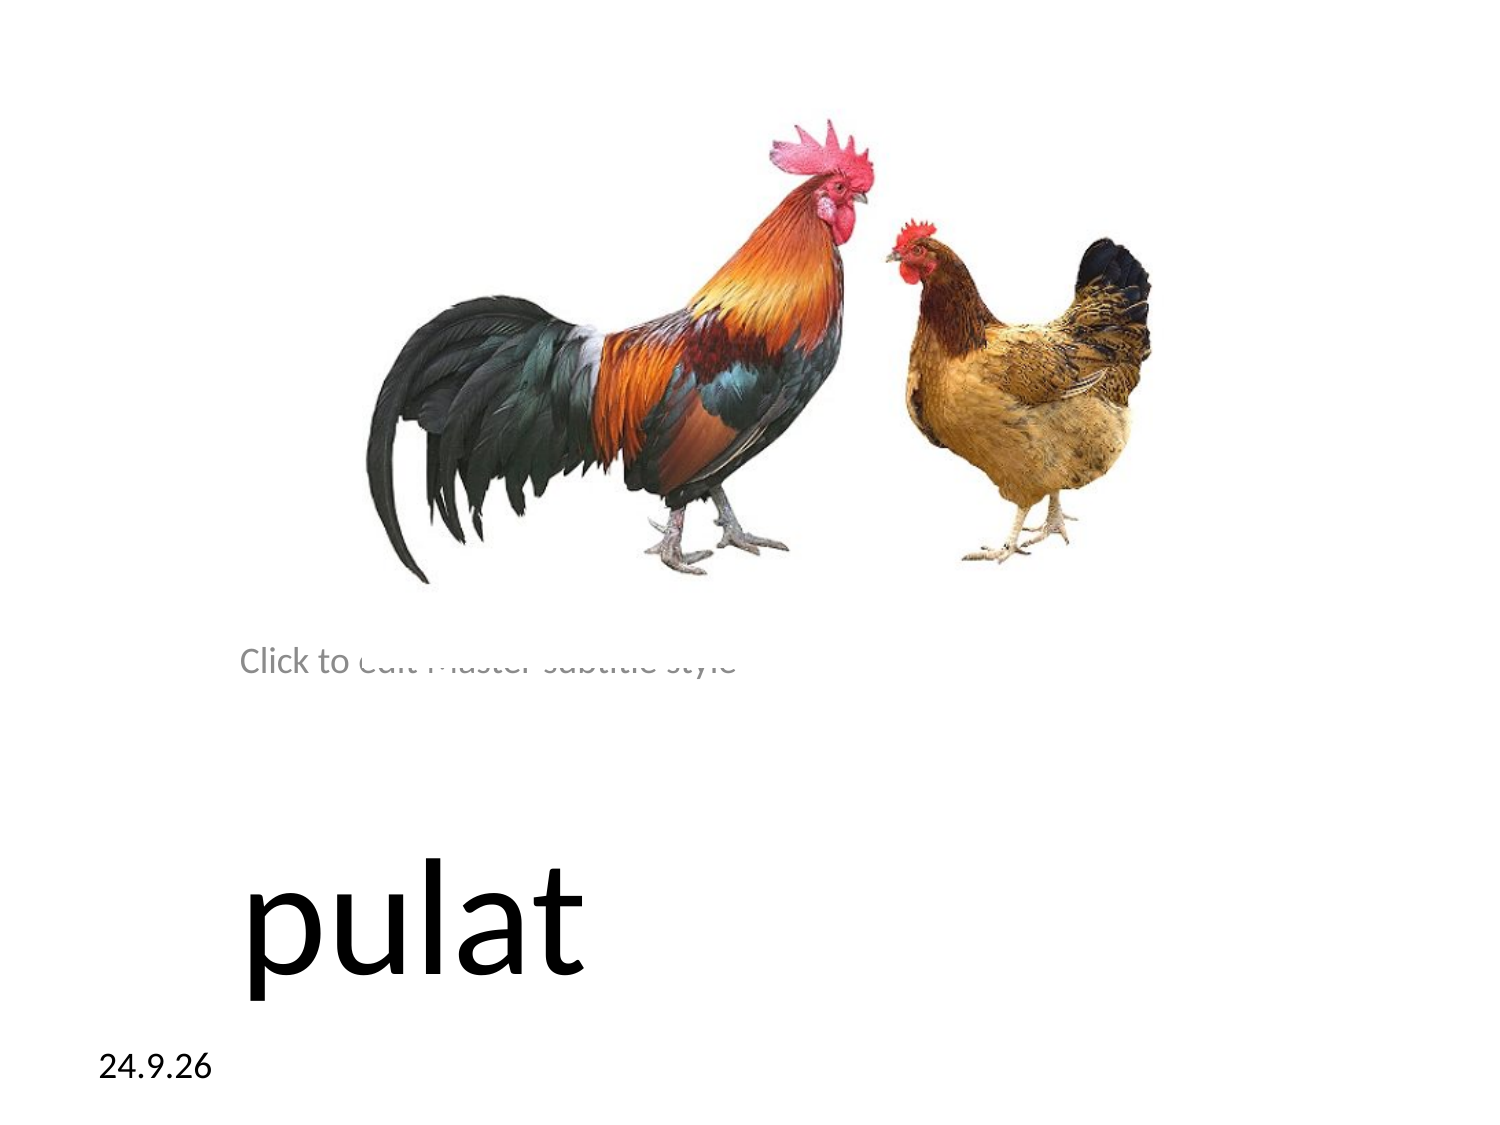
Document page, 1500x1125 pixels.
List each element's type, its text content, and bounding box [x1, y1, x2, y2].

text_box pulat [265, 905, 306, 964]
text_box pulat [224, 800, 1275, 1000]
title [112, 75, 1388, 700]
picture [362, 87, 1168, 668]
